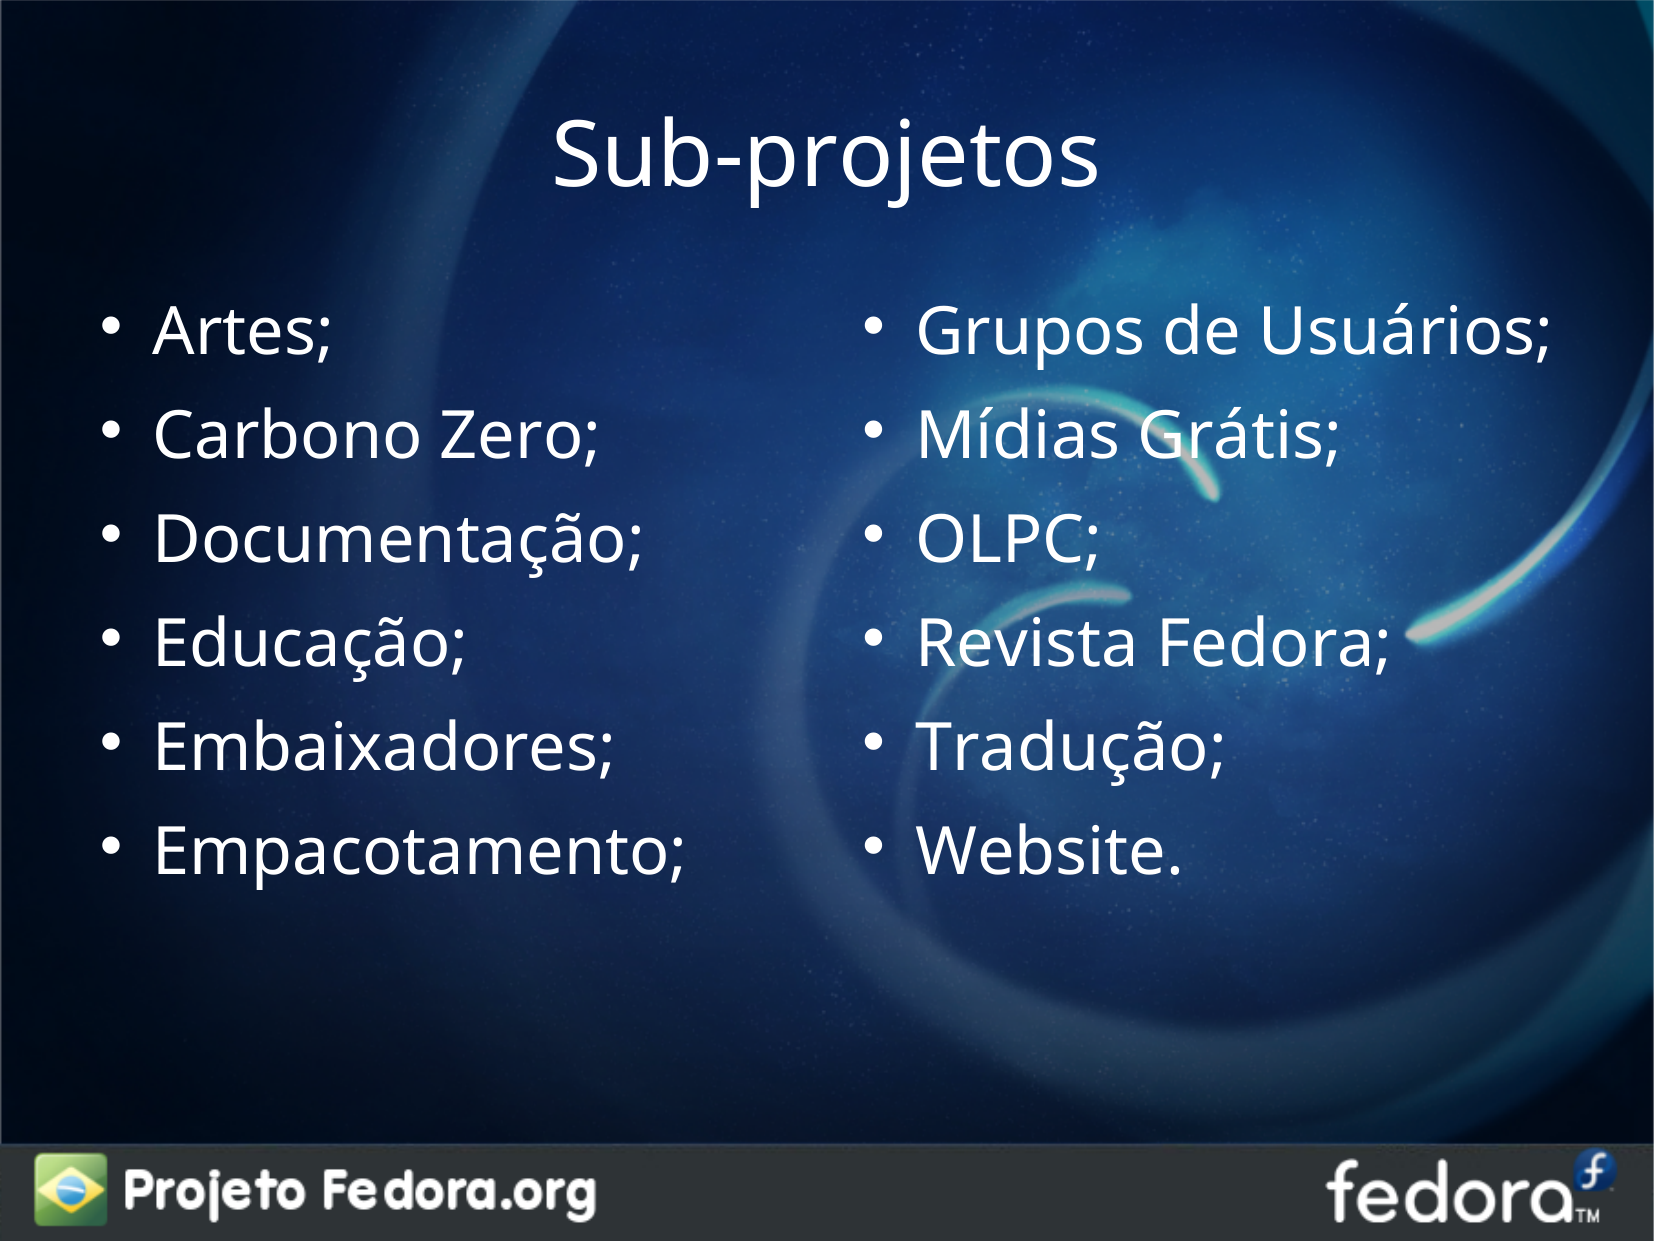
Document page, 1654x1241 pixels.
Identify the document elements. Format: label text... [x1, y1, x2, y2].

picture [0, 0, 1654, 1241]
list Artes; Carbono Zero; Documentação; Educação; Embaixadores; Empacotamento; [82, 290, 809, 1109]
title Sub-projetos [82, 49, 1571, 257]
list Grupos de Usuários; Mídias Grátis; OLPC; Revista Fedora; Tradução; Website. [845, 290, 1572, 1109]
